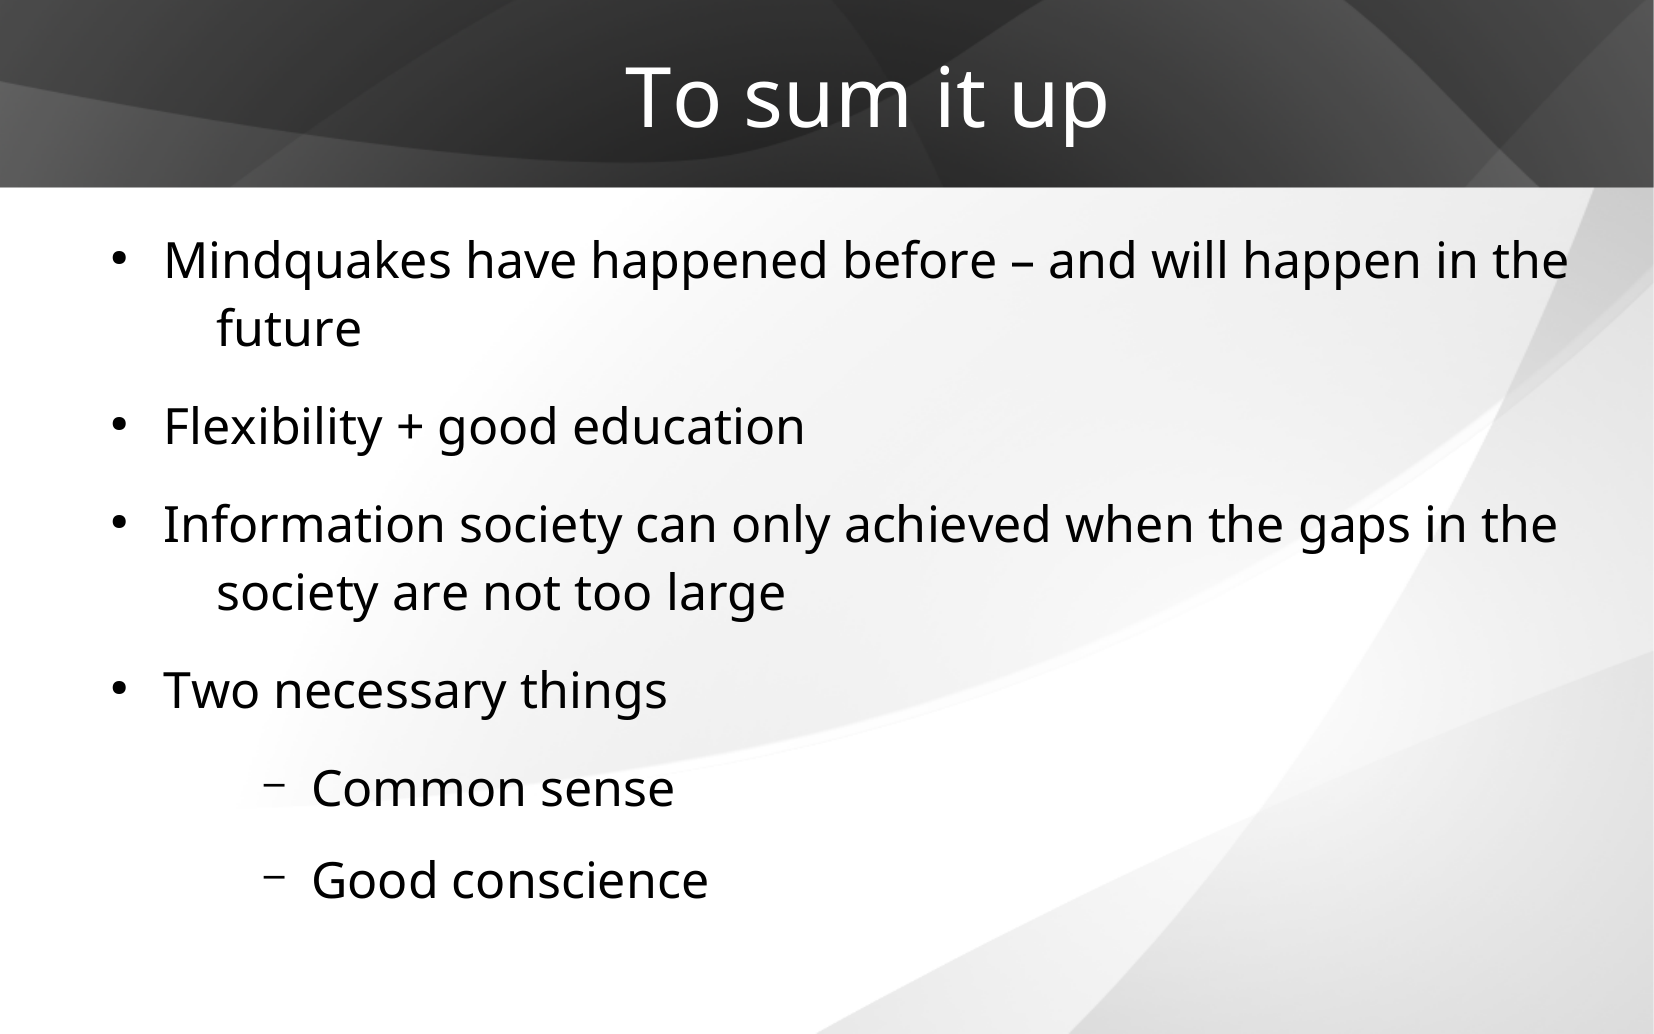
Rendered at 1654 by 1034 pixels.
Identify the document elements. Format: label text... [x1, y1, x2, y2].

title To sum it up [124, 0, 1613, 149]
picture [0, 0, 1654, 1034]
list Mindquakes have happened before – and will happen in the future Flexibility + good education Information society can only achieved when the gaps in the society are not too large Two necessary things Common sense Good conscience [75, 225, 1613, 1013]
